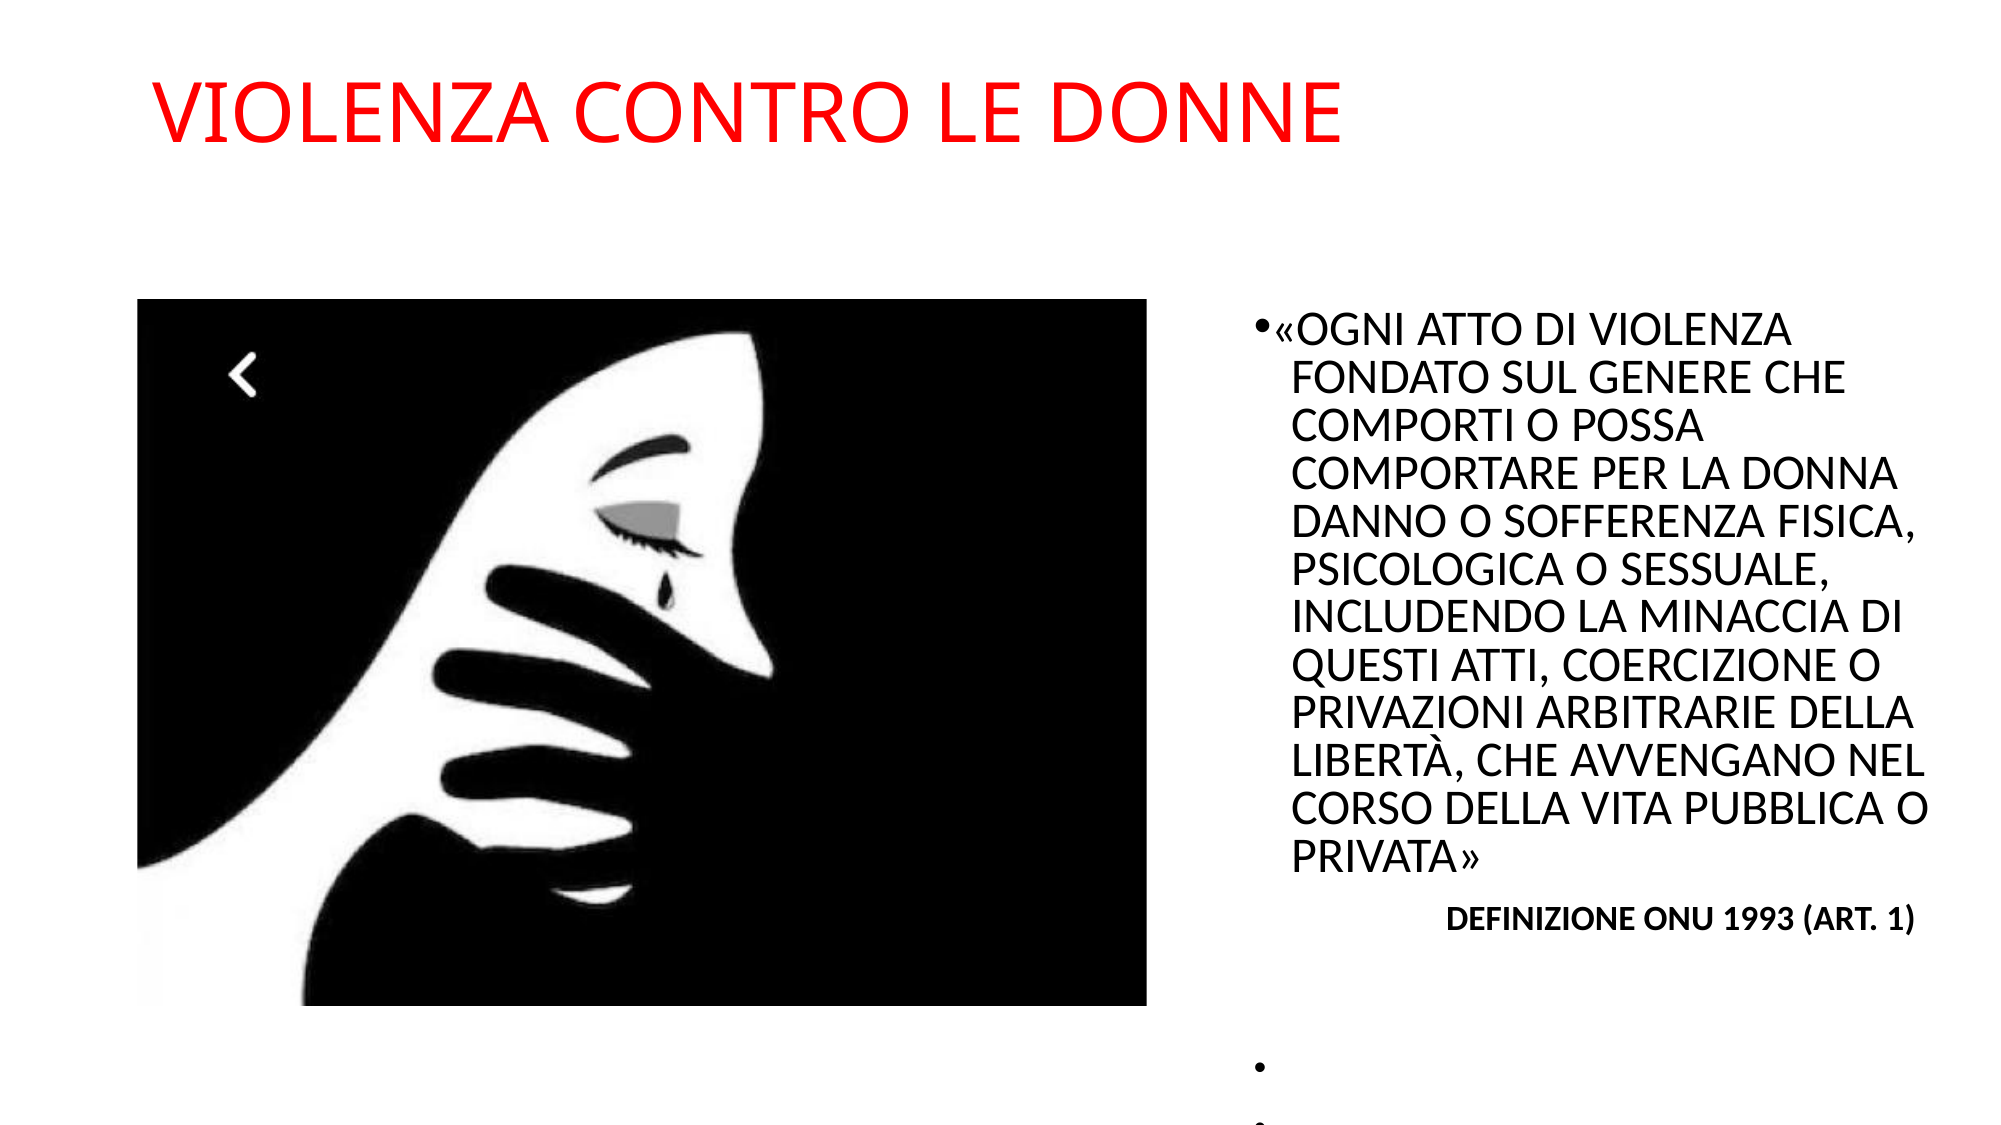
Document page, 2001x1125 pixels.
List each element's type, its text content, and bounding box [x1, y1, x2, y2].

subtitle «OGNI ATTO DI VIOLENZA FONDATO SUL GENERE CHE COMPORTI O POSSA COMPORTARE PER LA DONNA DANNO O SOFFERENZA FISICA, PSICOLOGICA O SESSUALE, INCLUDENDO LA MINACCIA DI QUESTI ATTI, COERCIZIONE O PRIVAZIONI ARBITRARIE DELLA LIBERTÀ, CHE AVVENGANO NEL CORSO DELLA VITA PUBBLICA O PRIVATA» DEFINIZIONE ONU 1993 (ART. 1) [1238, 299, 1970, 1006]
picture [137, 299, 1147, 1006]
title VIOLENZA CONTRO LE DONNE [137, 59, 1863, 272]
